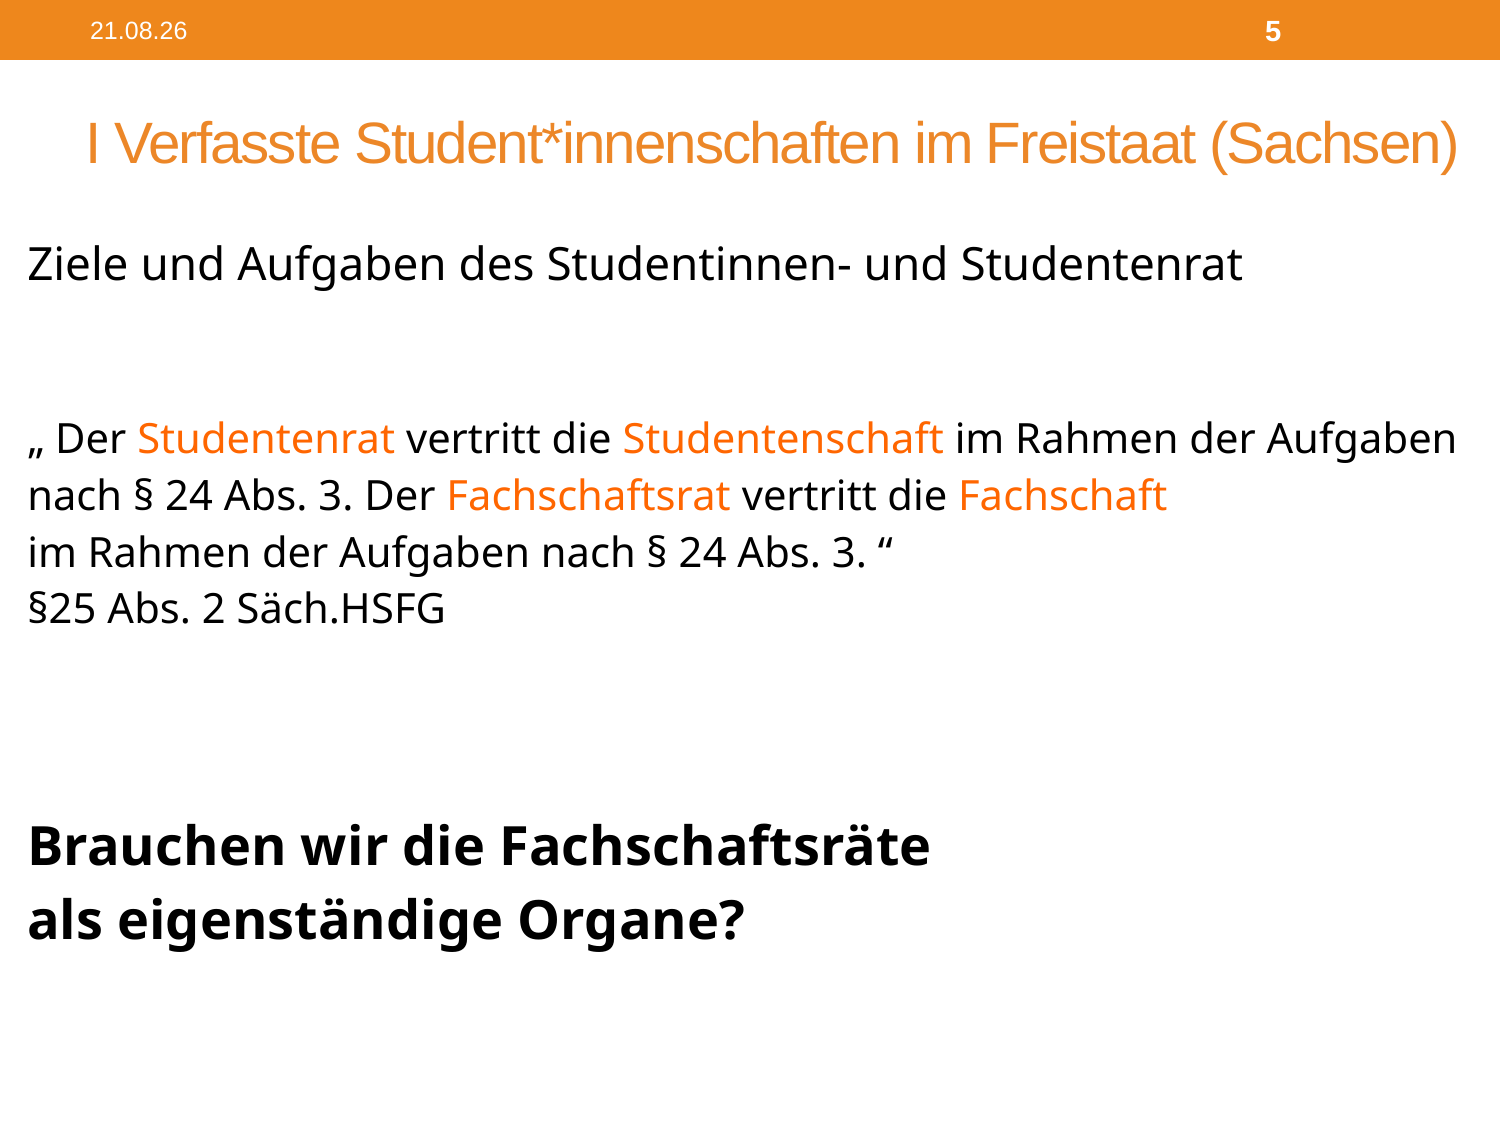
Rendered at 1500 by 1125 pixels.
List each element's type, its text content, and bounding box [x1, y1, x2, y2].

slide_number 08.01.19 [75, 3, 550, 57]
text_box Ziele und Aufgaben des Studentinnen- und Studentenrat „ Der Studentenrat vertritt die Studentenschaft im Rahmen der Aufgaben nach § 24 Abs. 3. Der Fachschaftsrat vertritt die Fachschaft im Rahmen der Aufgaben nach § 24 Abs. 3. “ §25 Abs. 2 Säch.HSFG Brauchen wir die Fachschaftsräte als eigenständige Organe? [12, 224, 1489, 1125]
title I Verfasste Student*innenschaften im Freistaat (Sachsen) [0, 59, 1500, 222]
slide_number <Nummer> [1250, 3, 1425, 57]
